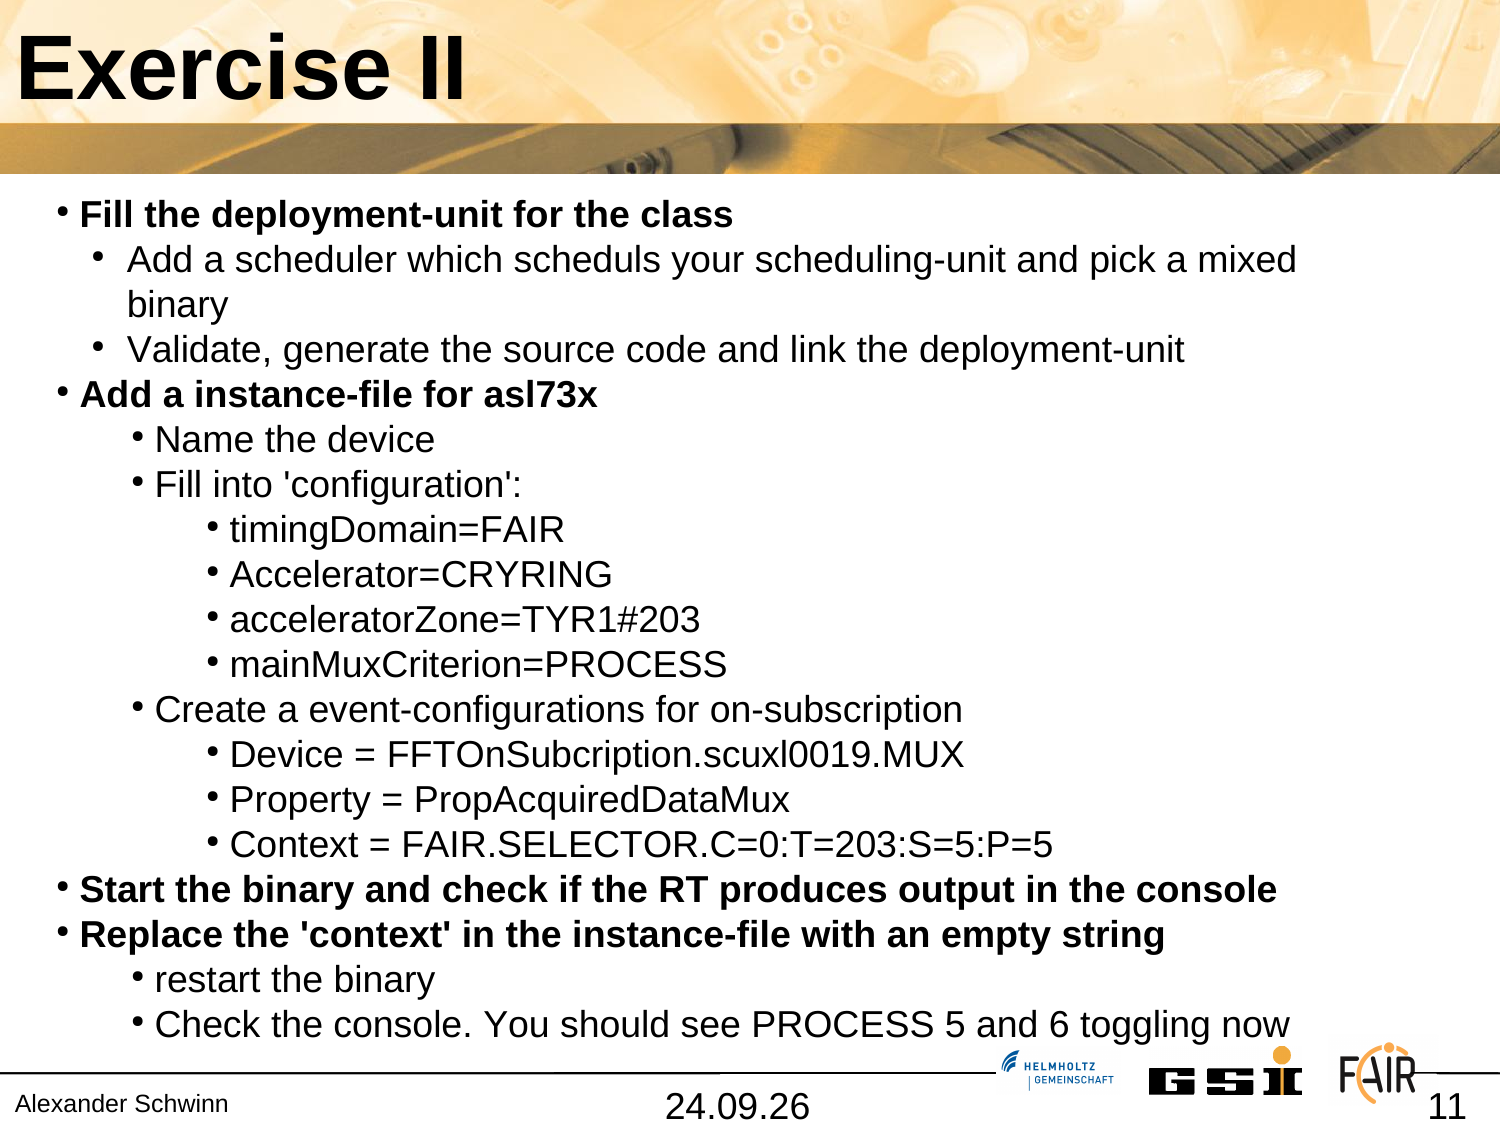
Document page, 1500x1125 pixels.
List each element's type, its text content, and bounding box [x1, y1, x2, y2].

text_box Fill the deployment-unit for the class Add a scheduler which scheduls your scheduling-unit and pick a mixed binary Validate, generate the source code and link the deployment-unit Add a instance-file for asl73x Name the device Fill into 'configuration': timingDomain=FAIR Accelerator=CRYRING acceleratorZone=TYR1#203 mainMuxCriterion=PROCESS Create a event-configurations for on-subscription Device = FFTOnSubcription.scuxl0019.MUX Property = PropAcquiredDataMux Context = FAIR.SELECTOR.C=0:T=203:S=5:P=5 Start the binary and check if the RT produces output in the console Replace the 'context' in the instance-file with an empty string restart the binary Check the console. You should see PROCESS 5 and 6 toggling now [41, 183, 1371, 1098]
title Exercise II [0, 0, 1500, 126]
picture [0, 126, 1500, 175]
picture [1328, 1034, 1439, 1106]
